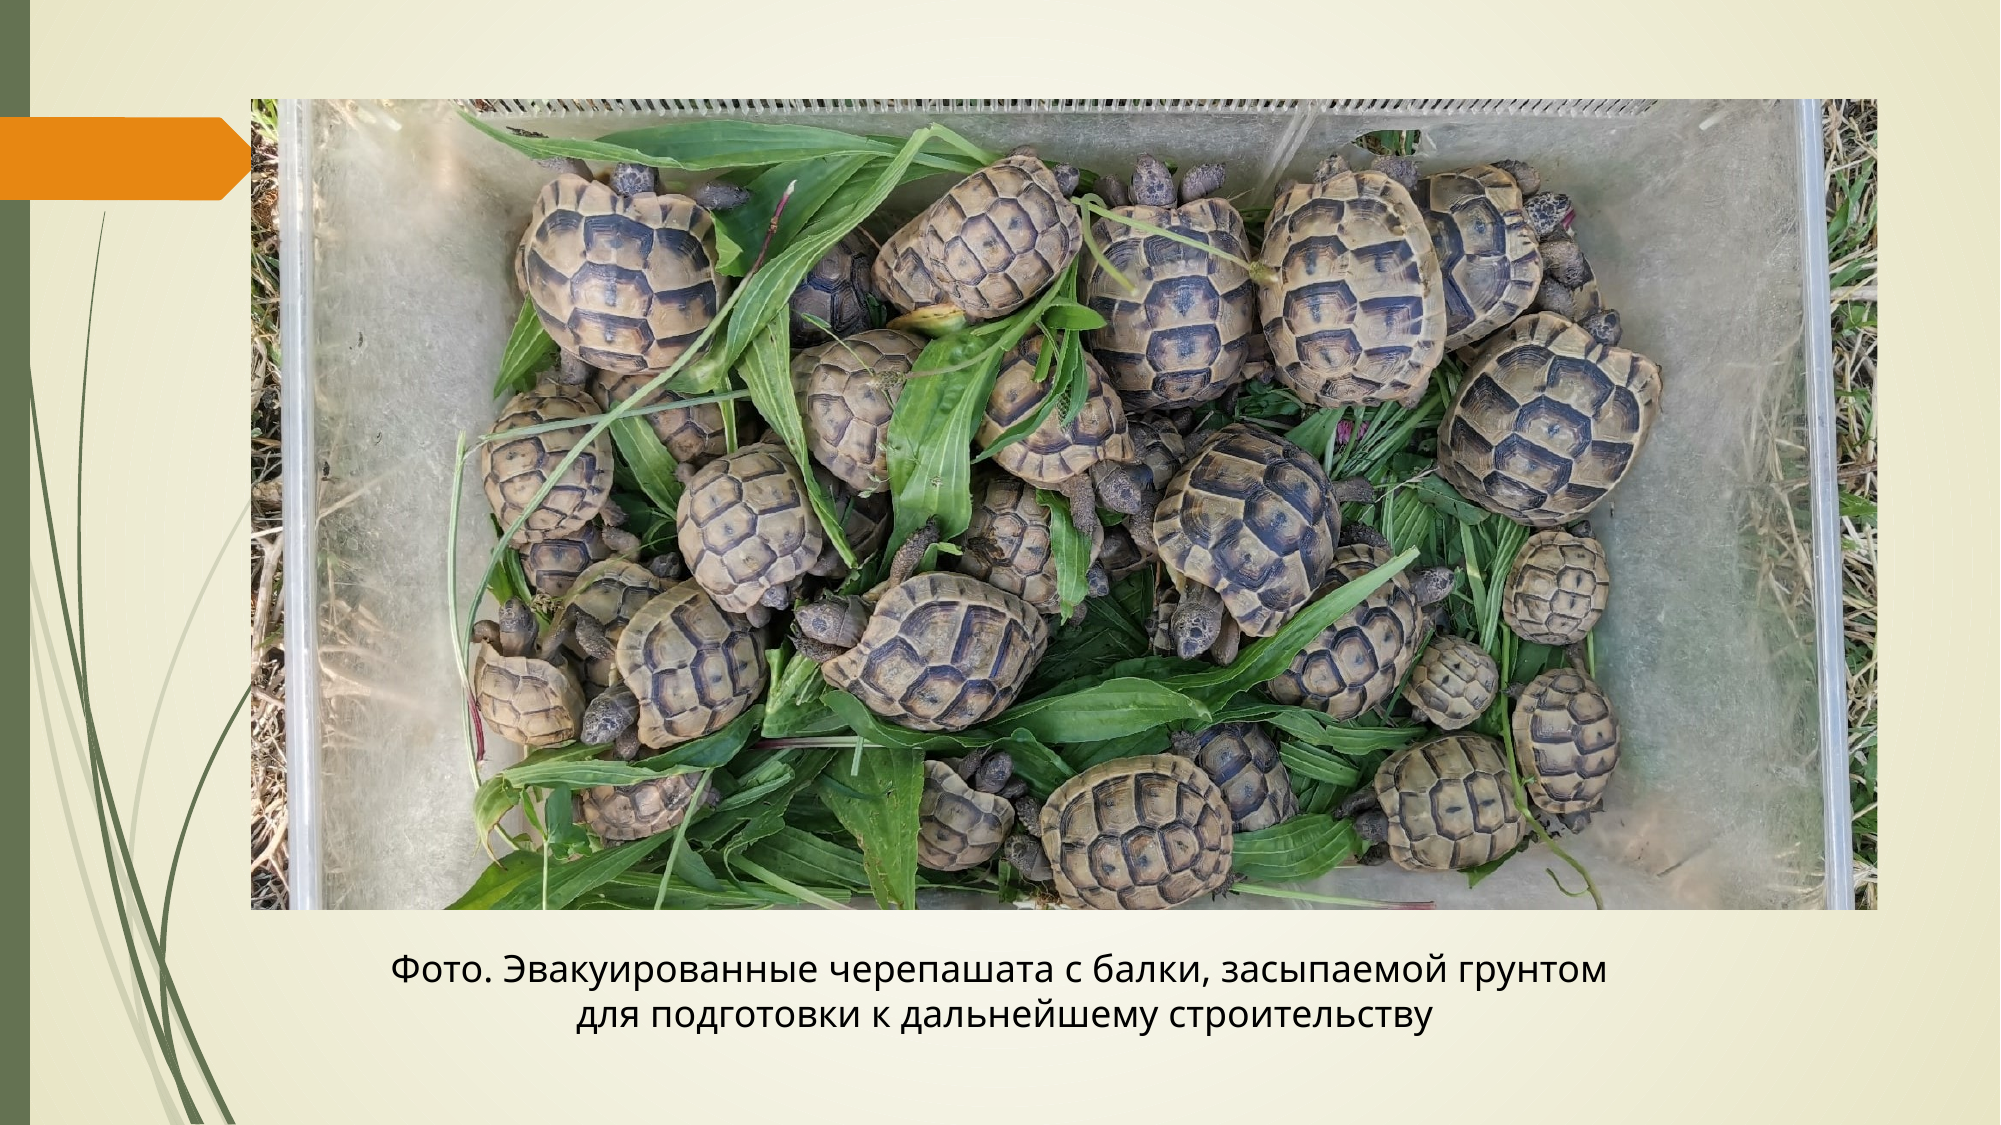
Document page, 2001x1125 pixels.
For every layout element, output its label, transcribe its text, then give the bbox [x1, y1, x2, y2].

picture [251, 99, 1878, 910]
text_box Фото. Эвакуированные черепашата с балки, засыпаемой грунтом для подготовки к дальнейшему строительству [339, 937, 1661, 1044]
